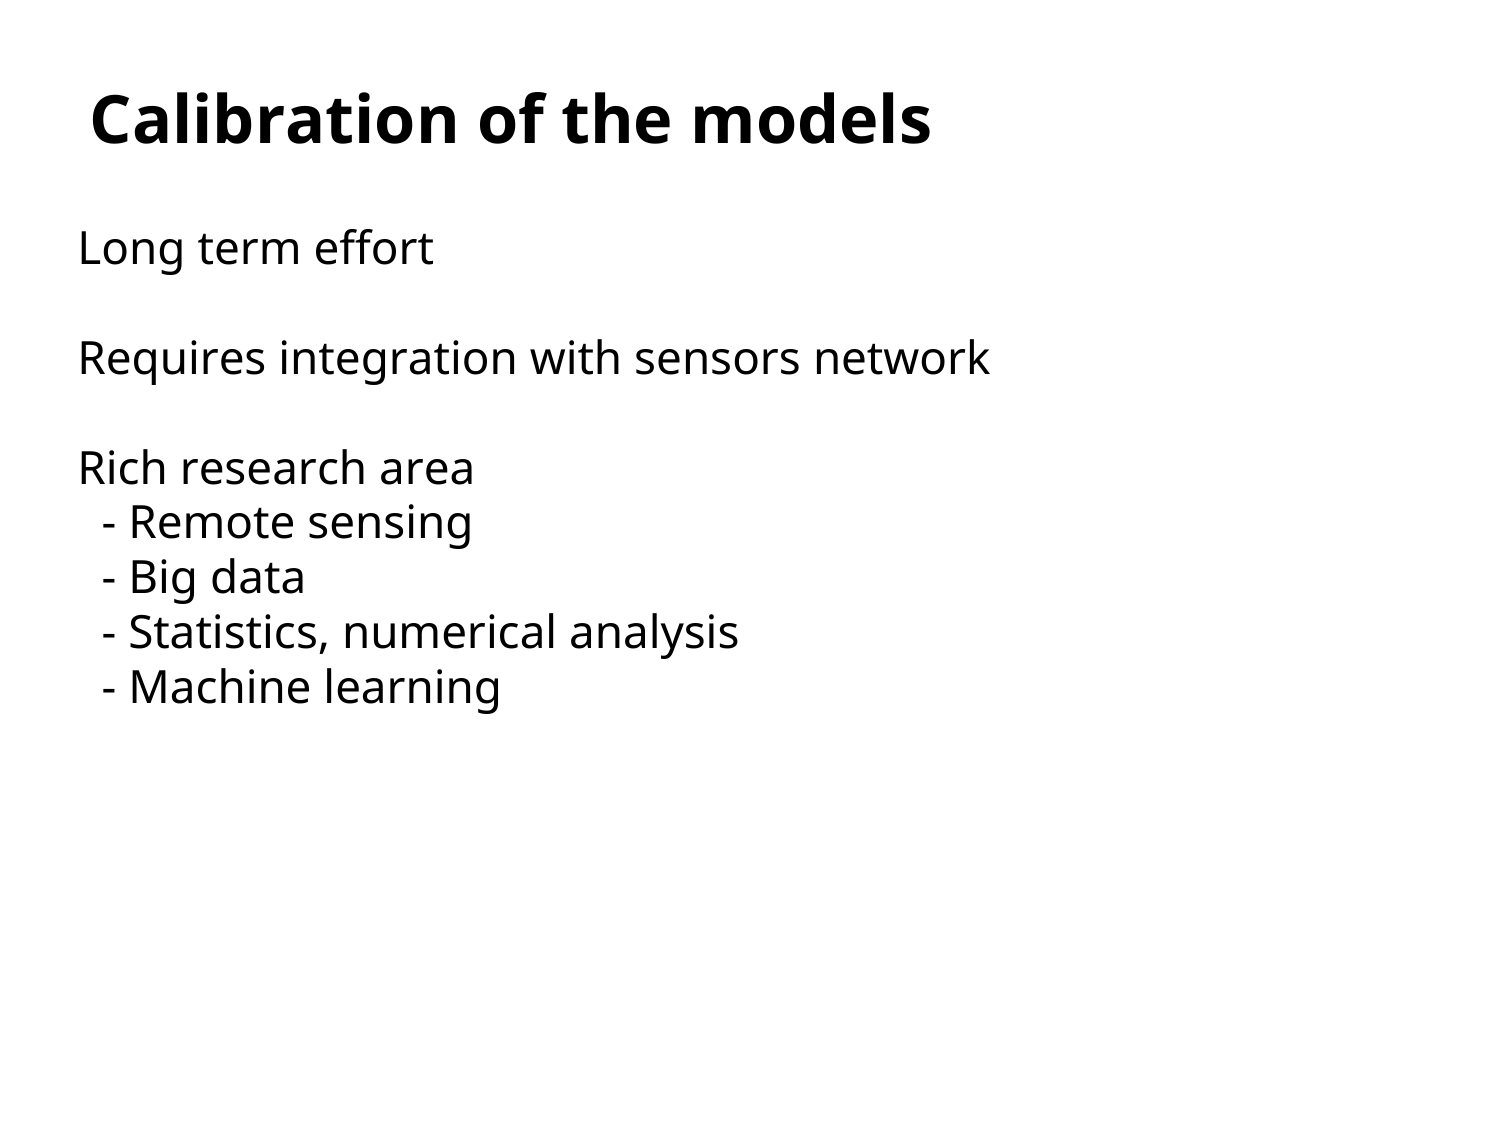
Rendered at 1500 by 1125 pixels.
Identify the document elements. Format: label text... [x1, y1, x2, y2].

text_box Calibration of the models [75, 68, 1426, 190]
text_box Long term effort Requires integration with sensors network Rich research area - Remote sensing - Big data - Statistics, numerical analysis - Machine learning [77, 322, 1500, 605]
